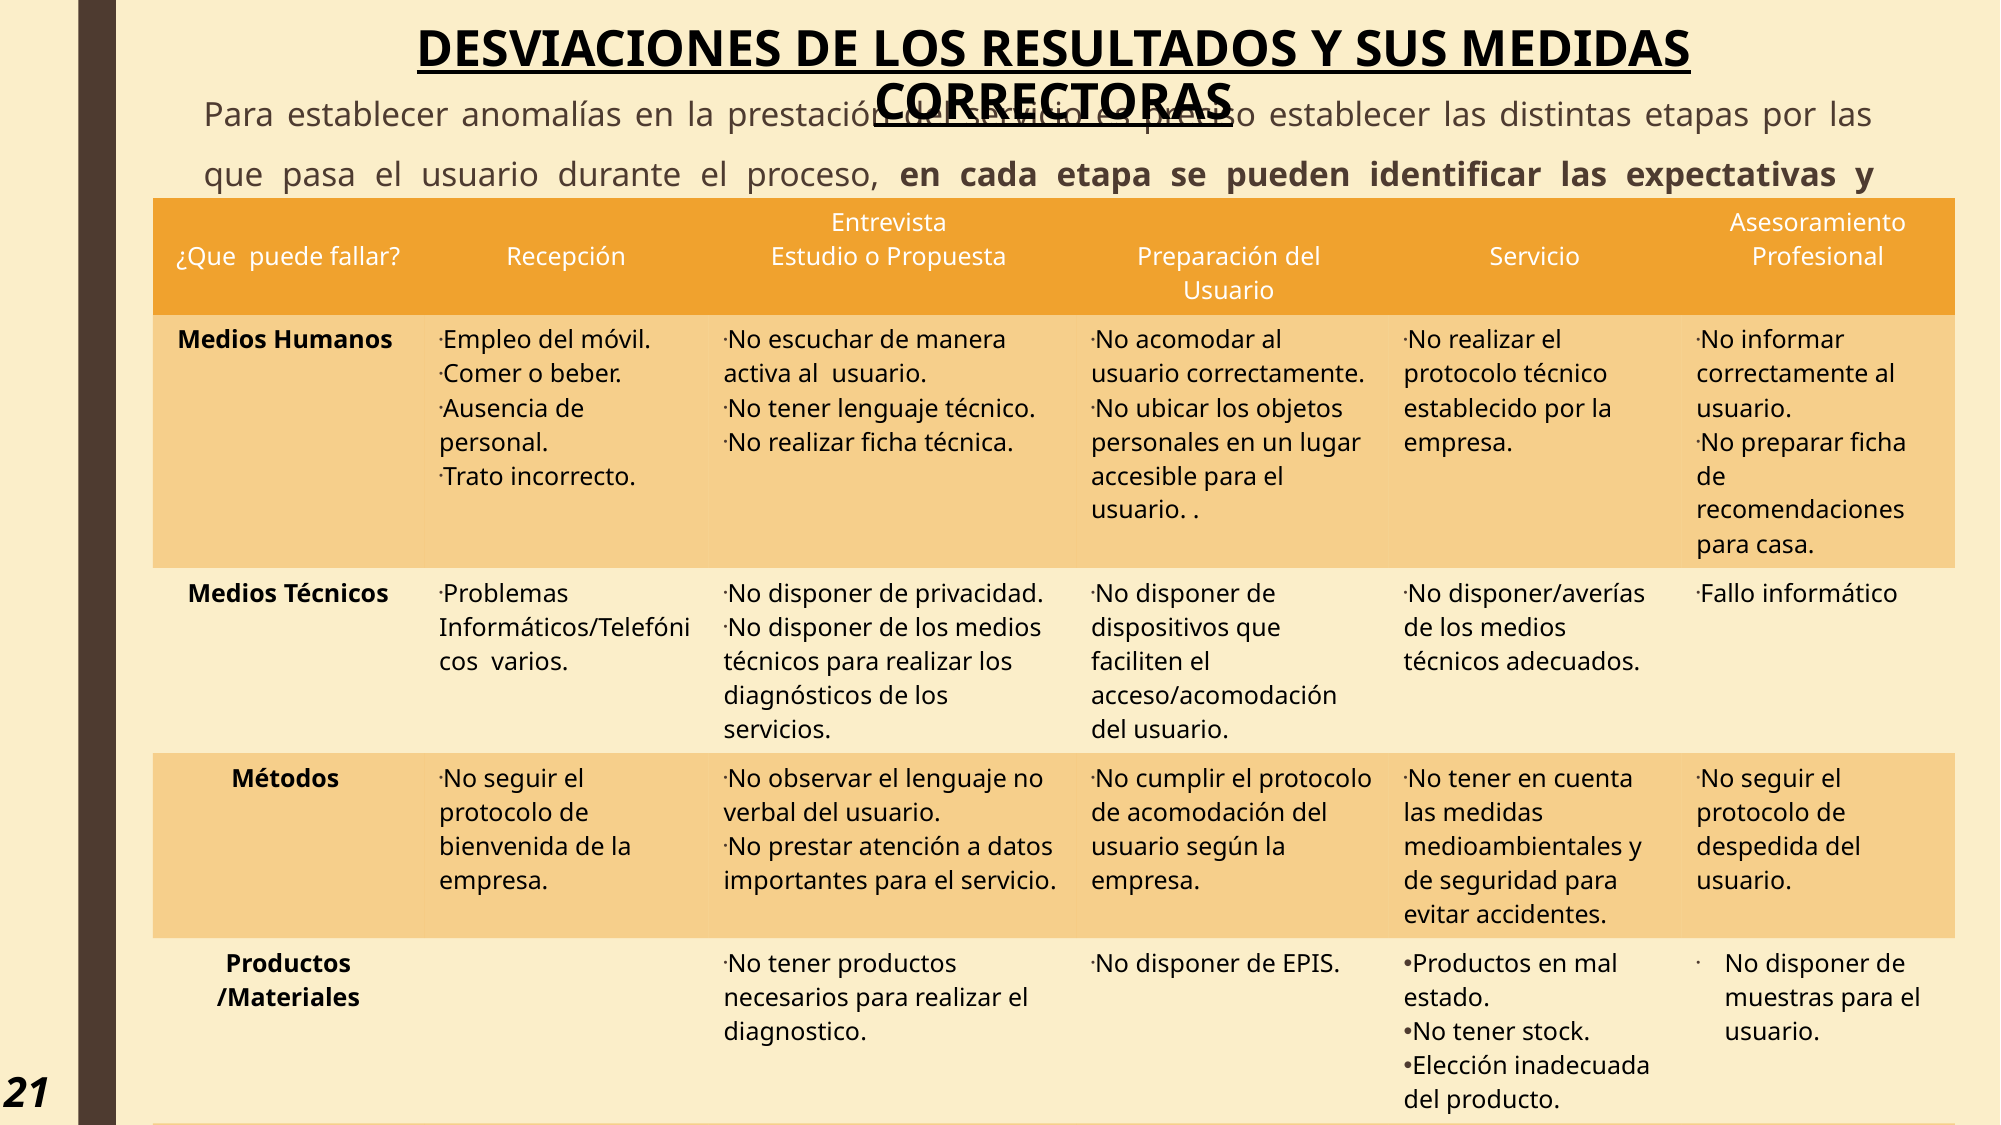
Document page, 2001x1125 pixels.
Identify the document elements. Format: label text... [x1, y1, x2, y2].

table_cell Empleo del móvil. Comer o beber. Ausencia de personal. Trato incorrecto. [424, 315, 708, 568]
table_cell Fallo informático [1681, 568, 1955, 753]
table_cell No disponer de muestras para el usuario. [1681, 938, 1955, 1123]
table_cell [424, 938, 708, 1123]
table_header Entrevista Estudio o Propuesta [708, 198, 1076, 315]
table_cell No disponer de dispositivos que faciliten el acceso/acomodación del usuario. [1076, 568, 1389, 753]
table_cell No disponer/averías de los medios técnicos adecuados. [1389, 568, 1681, 753]
table_cell No seguir el protocolo de despedida del usuario. [1681, 753, 1955, 938]
table_cell Medios Humanos [153, 315, 424, 568]
table_cell No tener en cuenta las medidas medioambientales y de seguridad para evitar accidentes. [1389, 753, 1681, 938]
table_header Recepción [424, 198, 708, 315]
table_cell Productos en mal estado. No tener stock. Elección inadecuada del producto. [1389, 938, 1681, 1123]
table_cell No seguir el protocolo de bienvenida de la empresa. [424, 753, 708, 938]
table_cell No informar correctamente al usuario. No preparar ficha de recomendaciones para casa. [1681, 315, 1955, 568]
table_cell No disponer de privacidad. No disponer de los medios técnicos para realizar los diagnósticos de los servicios. [708, 568, 1076, 753]
title Para establecer anomalías en la prestación del servicio es preciso establecer las distintas etapas por las que pasa el usuario durante el proceso, en cada etapa se pueden identificar las expectativas y traducirlas en normas de calidad. [188, 66, 1891, 198]
table_cell No cumplir el protocolo de acomodación del usuario según la empresa. [1076, 753, 1389, 938]
table_cell No disponer de EPIS. [1076, 938, 1389, 1123]
table_cell Problemas Informáticos/Telefónicos varios. [424, 568, 708, 753]
slide_number 21 [0, 1058, 79, 1125]
table_cell Medios Técnicos [153, 568, 424, 753]
text_box DESVIACIONES DE LOS RESULTADOS Y SUS MEDIDAS CORRECTORAS [266, 16, 1842, 67]
table_header Servicio [1389, 198, 1681, 315]
table_header Preparación del Usuario [1076, 198, 1389, 315]
table_header ¿Que puede fallar? [153, 198, 424, 315]
table_cell No observar el lenguaje no verbal del usuario. No prestar atención a datos importantes para el servicio. [708, 753, 1076, 938]
table_cell No escuchar de manera activa al usuario. No tener lenguaje técnico. No realizar ficha técnica. [708, 315, 1076, 568]
table_cell No tener productos necesarios para realizar el diagnostico. [708, 938, 1076, 1123]
table_header Asesoramiento Profesional [1681, 198, 1955, 315]
table_cell No acomodar al usuario correctamente. No ubicar los objetos personales en un lugar accesible para el usuario. . [1076, 315, 1389, 568]
table_cell Productos /Materiales [153, 938, 424, 1123]
table_cell No realizar el protocolo técnico establecido por la empresa. [1389, 315, 1681, 568]
table_cell Métodos [153, 753, 424, 938]
